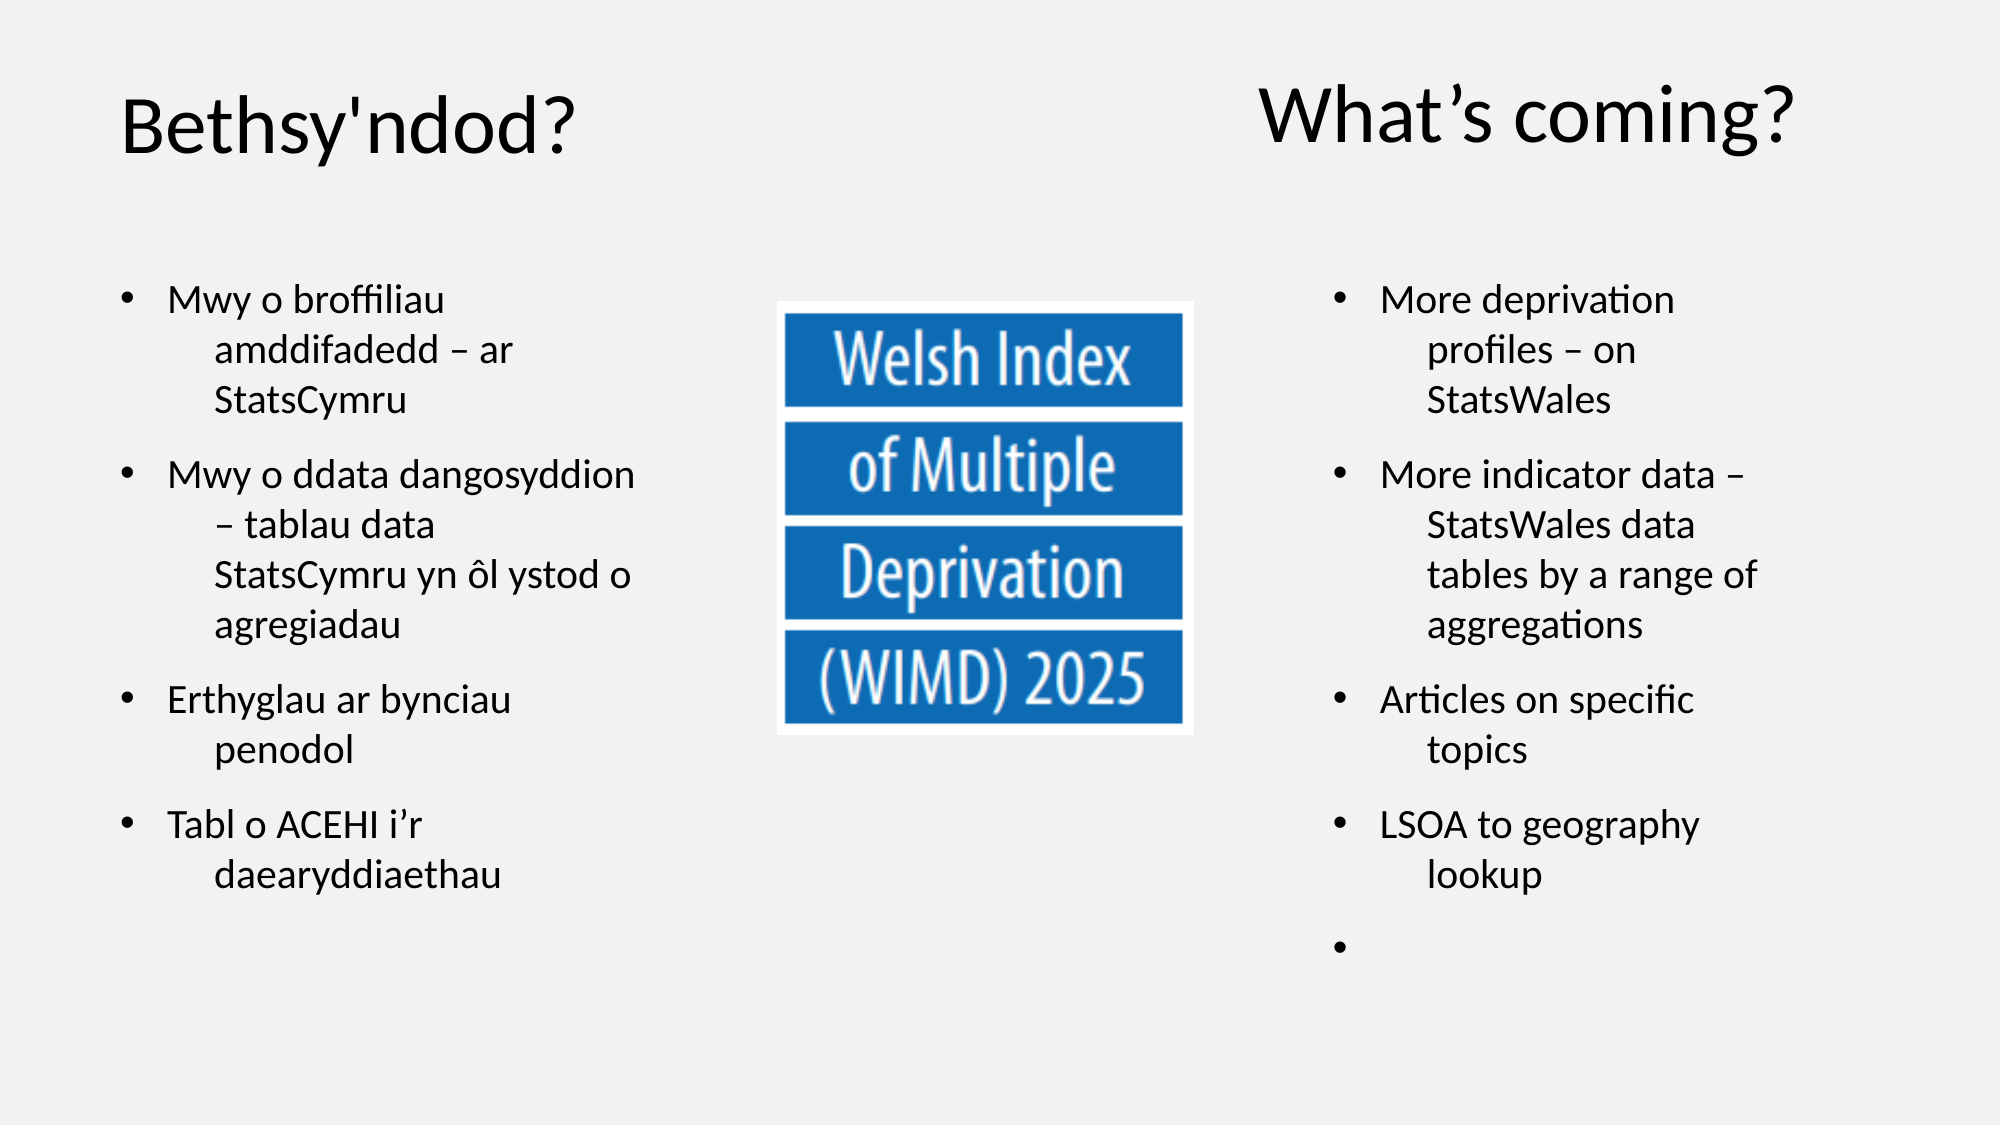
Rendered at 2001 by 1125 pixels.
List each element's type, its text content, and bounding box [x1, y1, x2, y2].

picture [777, 301, 1194, 735]
text_box More deprivation profiles – on StatsWales More indicator data – StatsWales data tables by a range of aggregations Articles on specific topics LSOA to geography lookup [1317, 264, 1816, 937]
title What’s coming? [1243, 63, 1981, 204]
text_box Beth sy'n dod? [105, 63, 1106, 180]
text_box Mwy o broffiliau amddifadedd – ar StatsCymru Mwy o ddata dangosyddion – tablau data StatsCymru yn ôl ystod o agregiadau Erthyglau ar bynciau penodol Tabl o ACEHI i’r daearyddiaethau [105, 264, 653, 861]
